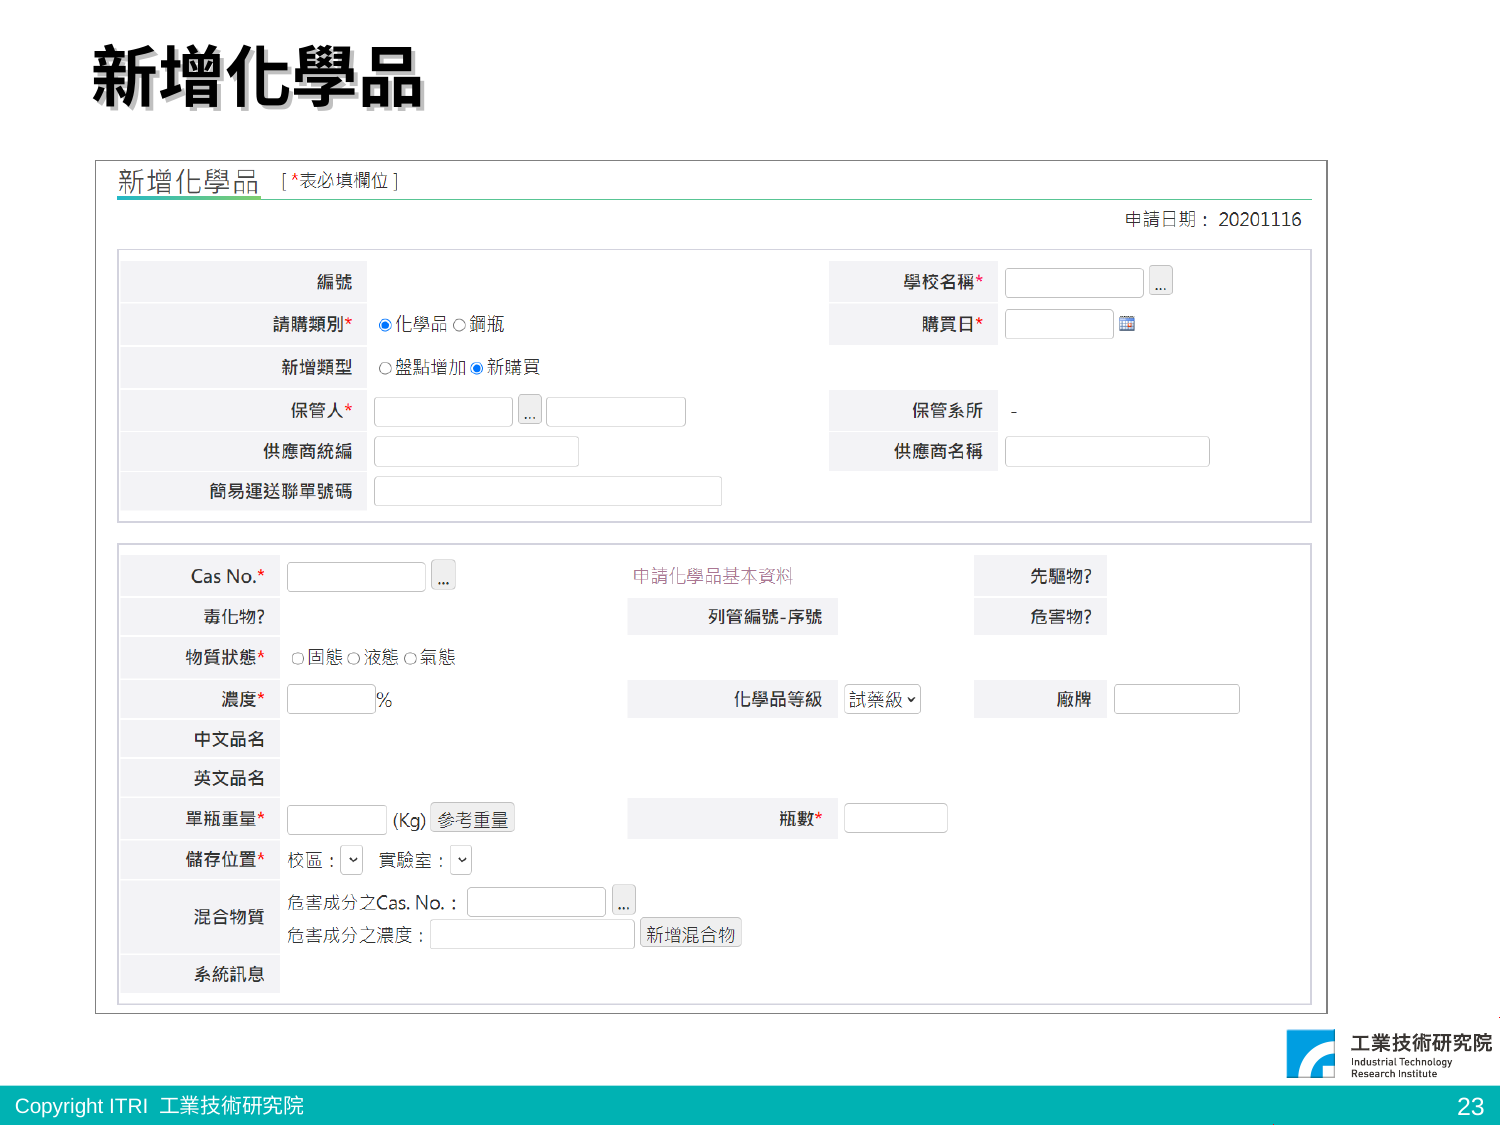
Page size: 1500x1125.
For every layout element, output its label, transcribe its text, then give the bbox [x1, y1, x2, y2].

text_box 新增化學品 [76, 27, 441, 123]
picture [96, 161, 1327, 1013]
text_box <編號> [1406, 1085, 1500, 1125]
